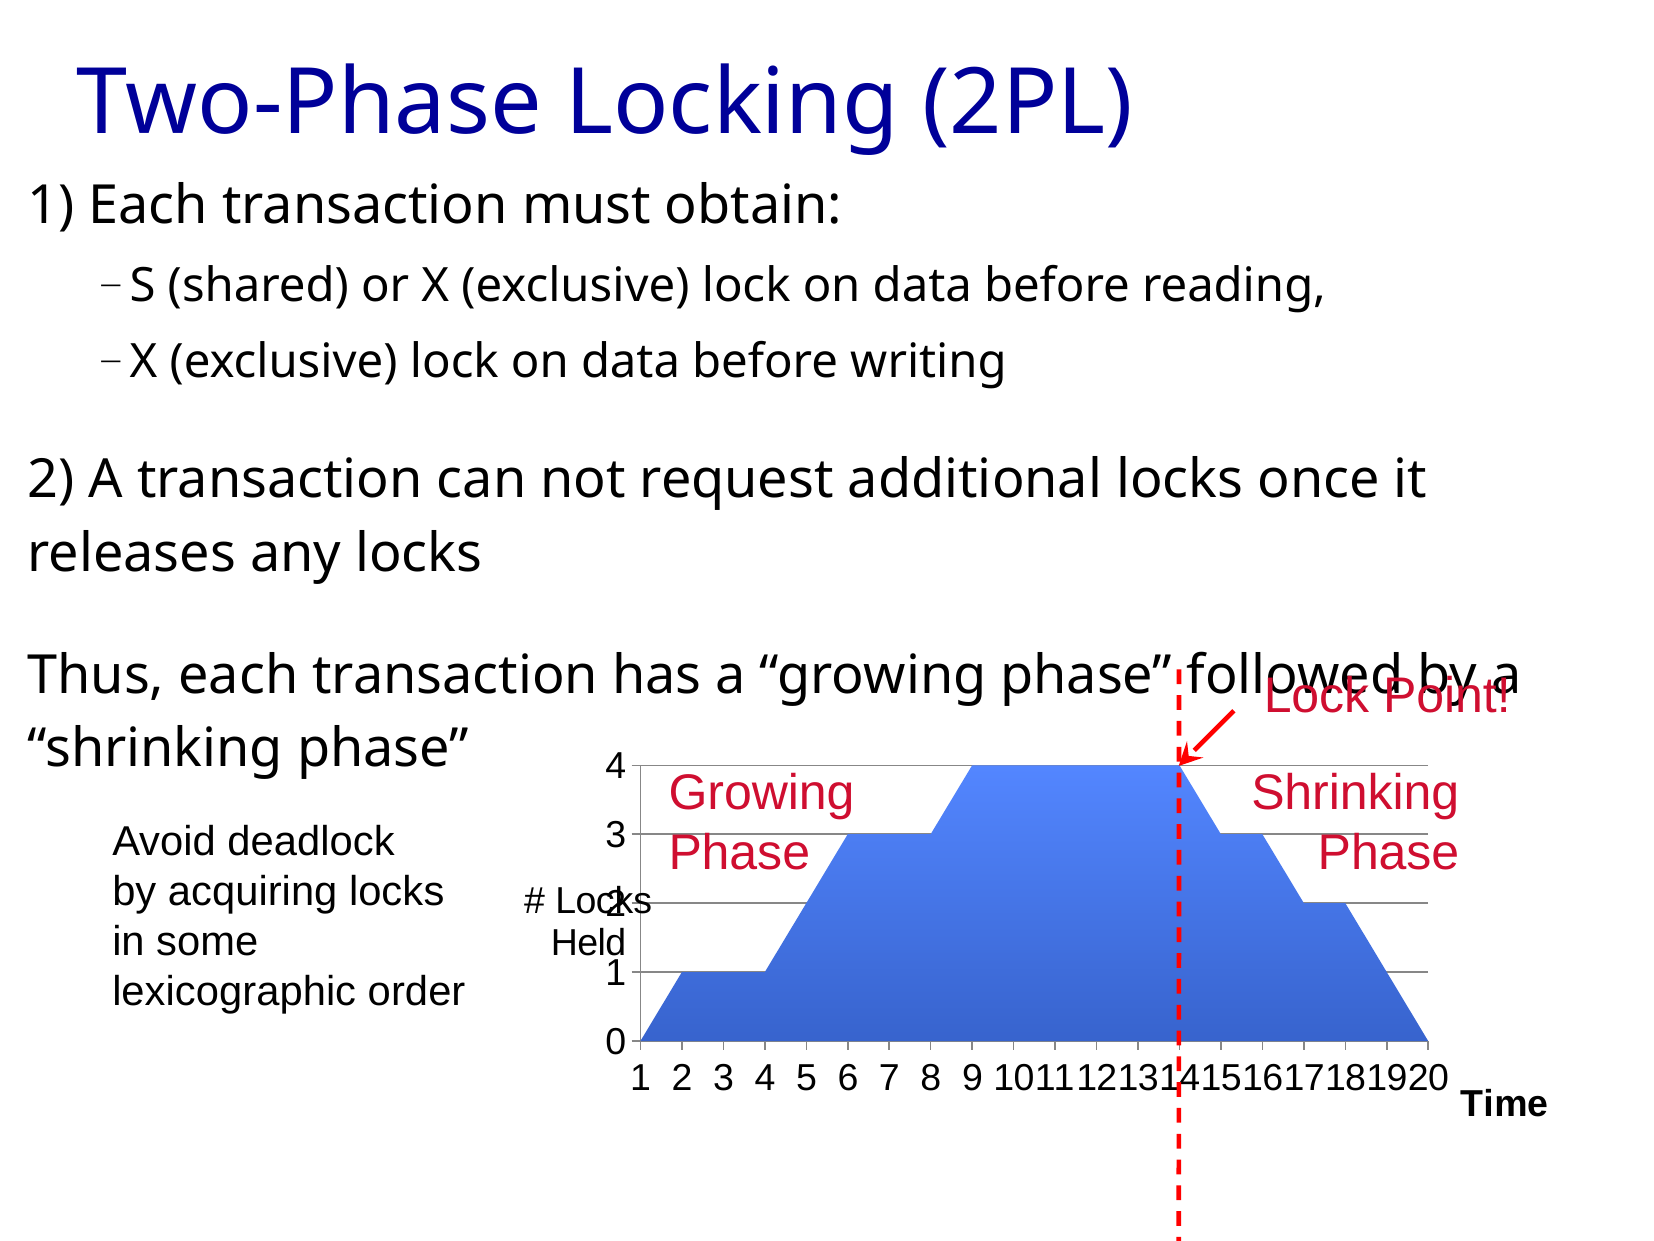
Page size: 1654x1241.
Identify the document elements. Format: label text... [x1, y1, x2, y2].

title Two-Phase Locking (2PL) [76, 4, 1613, 193]
text_box Growing Phase [653, 752, 870, 887]
text_box Shrinking Phase [1236, 752, 1474, 887]
chart [517, 724, 1565, 1221]
text_box Avoid deadlock by acquiring locks in some lexicographic order [97, 806, 481, 1022]
list 1) Each transaction must obtain: S (shared) or X (exclusive) lock on data before reading, X (exclusive) lock on data before writing 2) A transaction can not request additional locks once it releases any locks Thus, each transaction has a “growing phase” followed by a “shrinking phase” [27, 165, 1599, 786]
text_box Lock Point! [1248, 654, 1526, 730]
